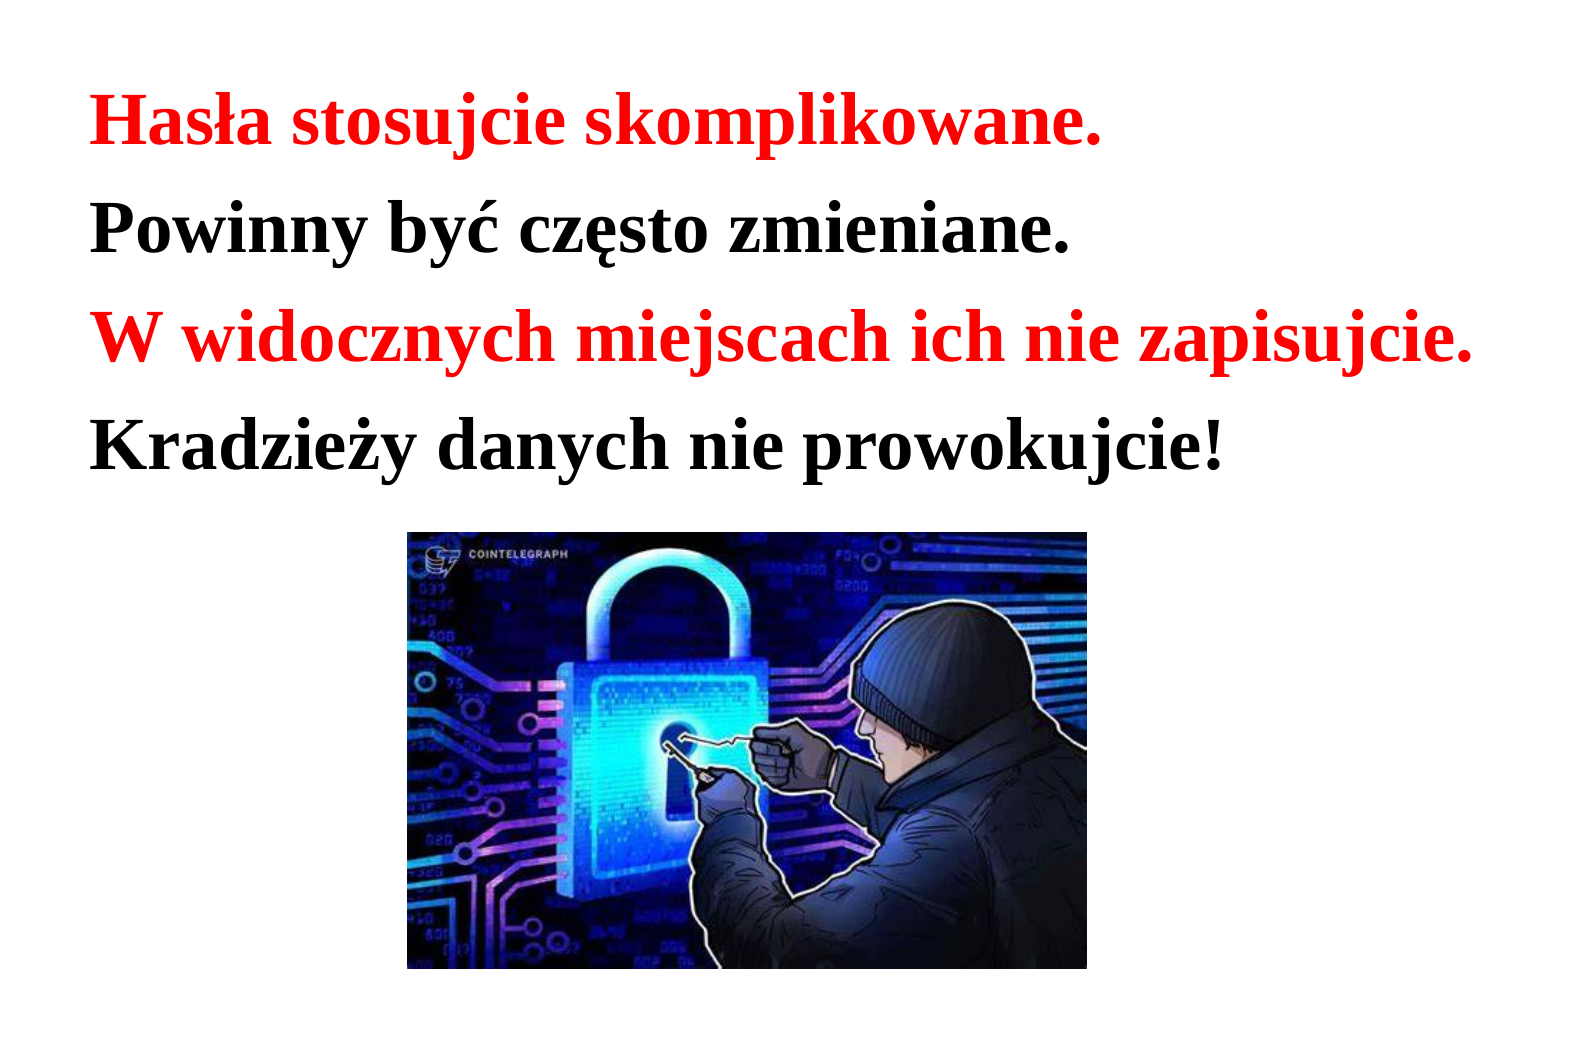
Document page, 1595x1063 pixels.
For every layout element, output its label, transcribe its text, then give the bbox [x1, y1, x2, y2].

picture [407, 532, 1087, 969]
list Hasła stosujcie skomplikowane. Powinny być często zmieniane. W widocznych miejscach ich nie zapisujcie. Kradzieży danych nie prowokujcie! [70, 78, 1506, 567]
